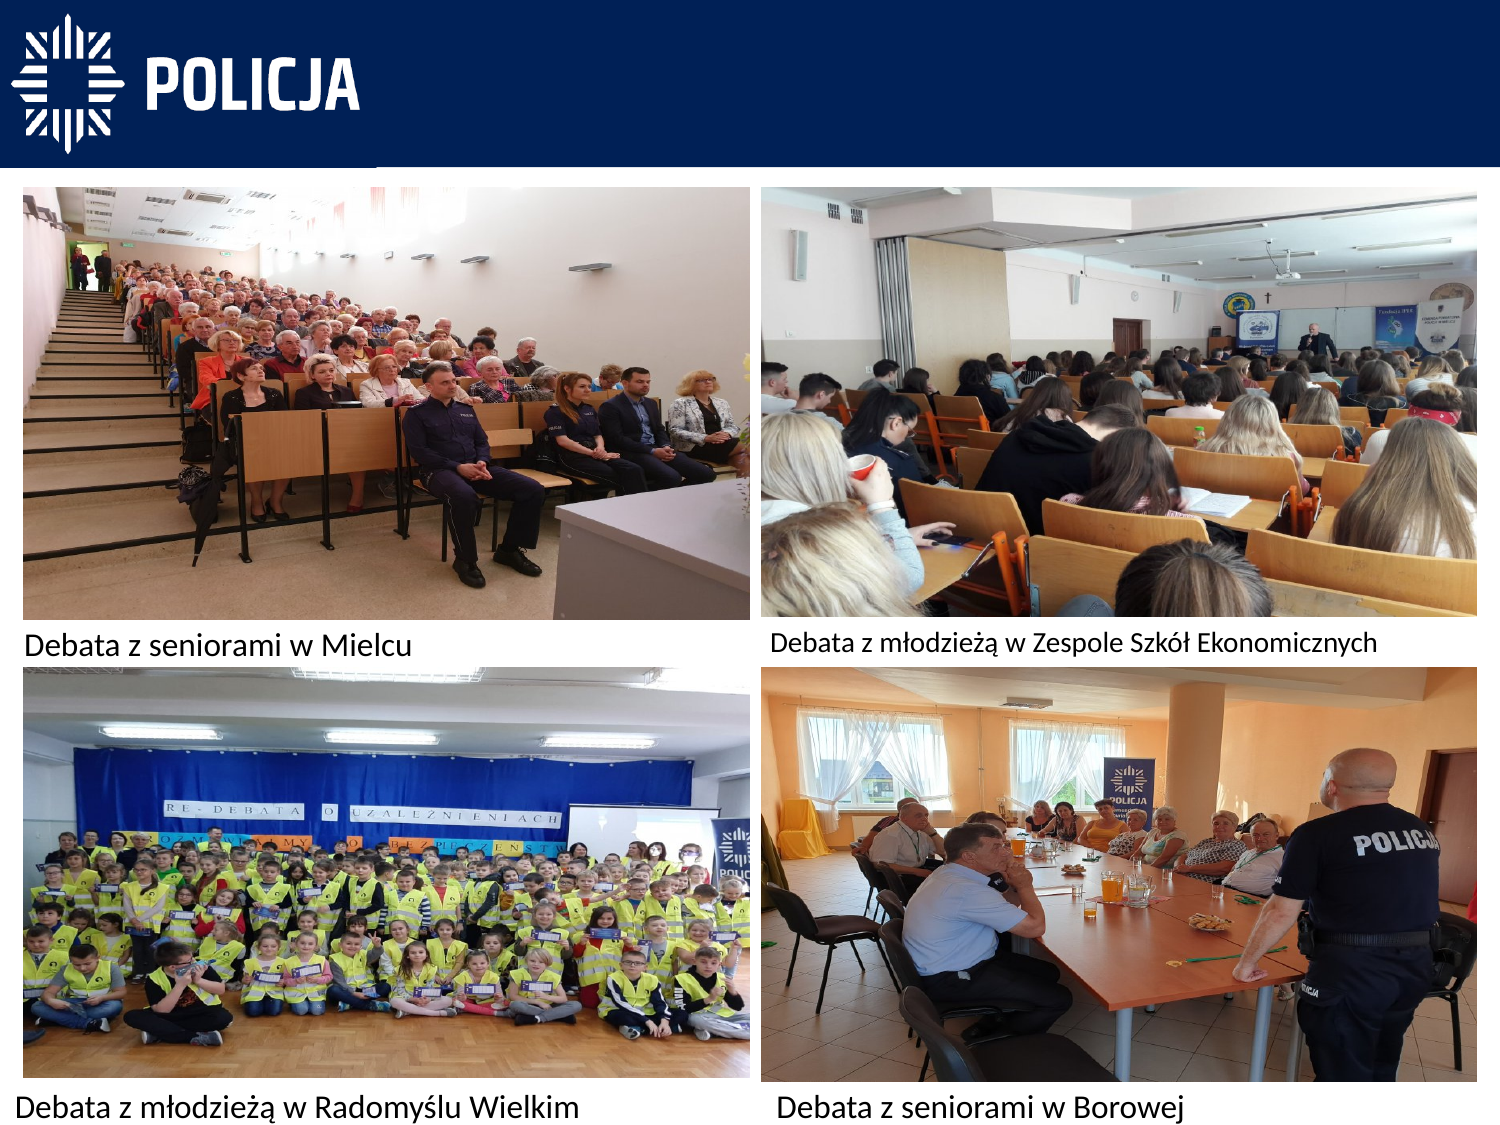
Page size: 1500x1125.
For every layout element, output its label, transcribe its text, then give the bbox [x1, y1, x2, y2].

text_box Debata z seniorami w Mielcu [9, 615, 746, 671]
text_box Debata z seniorami w Borowej [821, 1077, 1482, 1125]
picture [23, 667, 750, 1079]
text_box Debata z młodzieżą w Radomyślu Wielkim [0, 1077, 821, 1125]
picture [761, 187, 1477, 617]
picture [23, 187, 750, 620]
picture [761, 667, 1477, 1082]
text_box [360, 0, 1500, 168]
text_box Debata z młodzieżą w Zespole Szkół Ekonomicznych [755, 615, 1492, 666]
picture [0, 0, 360, 168]
